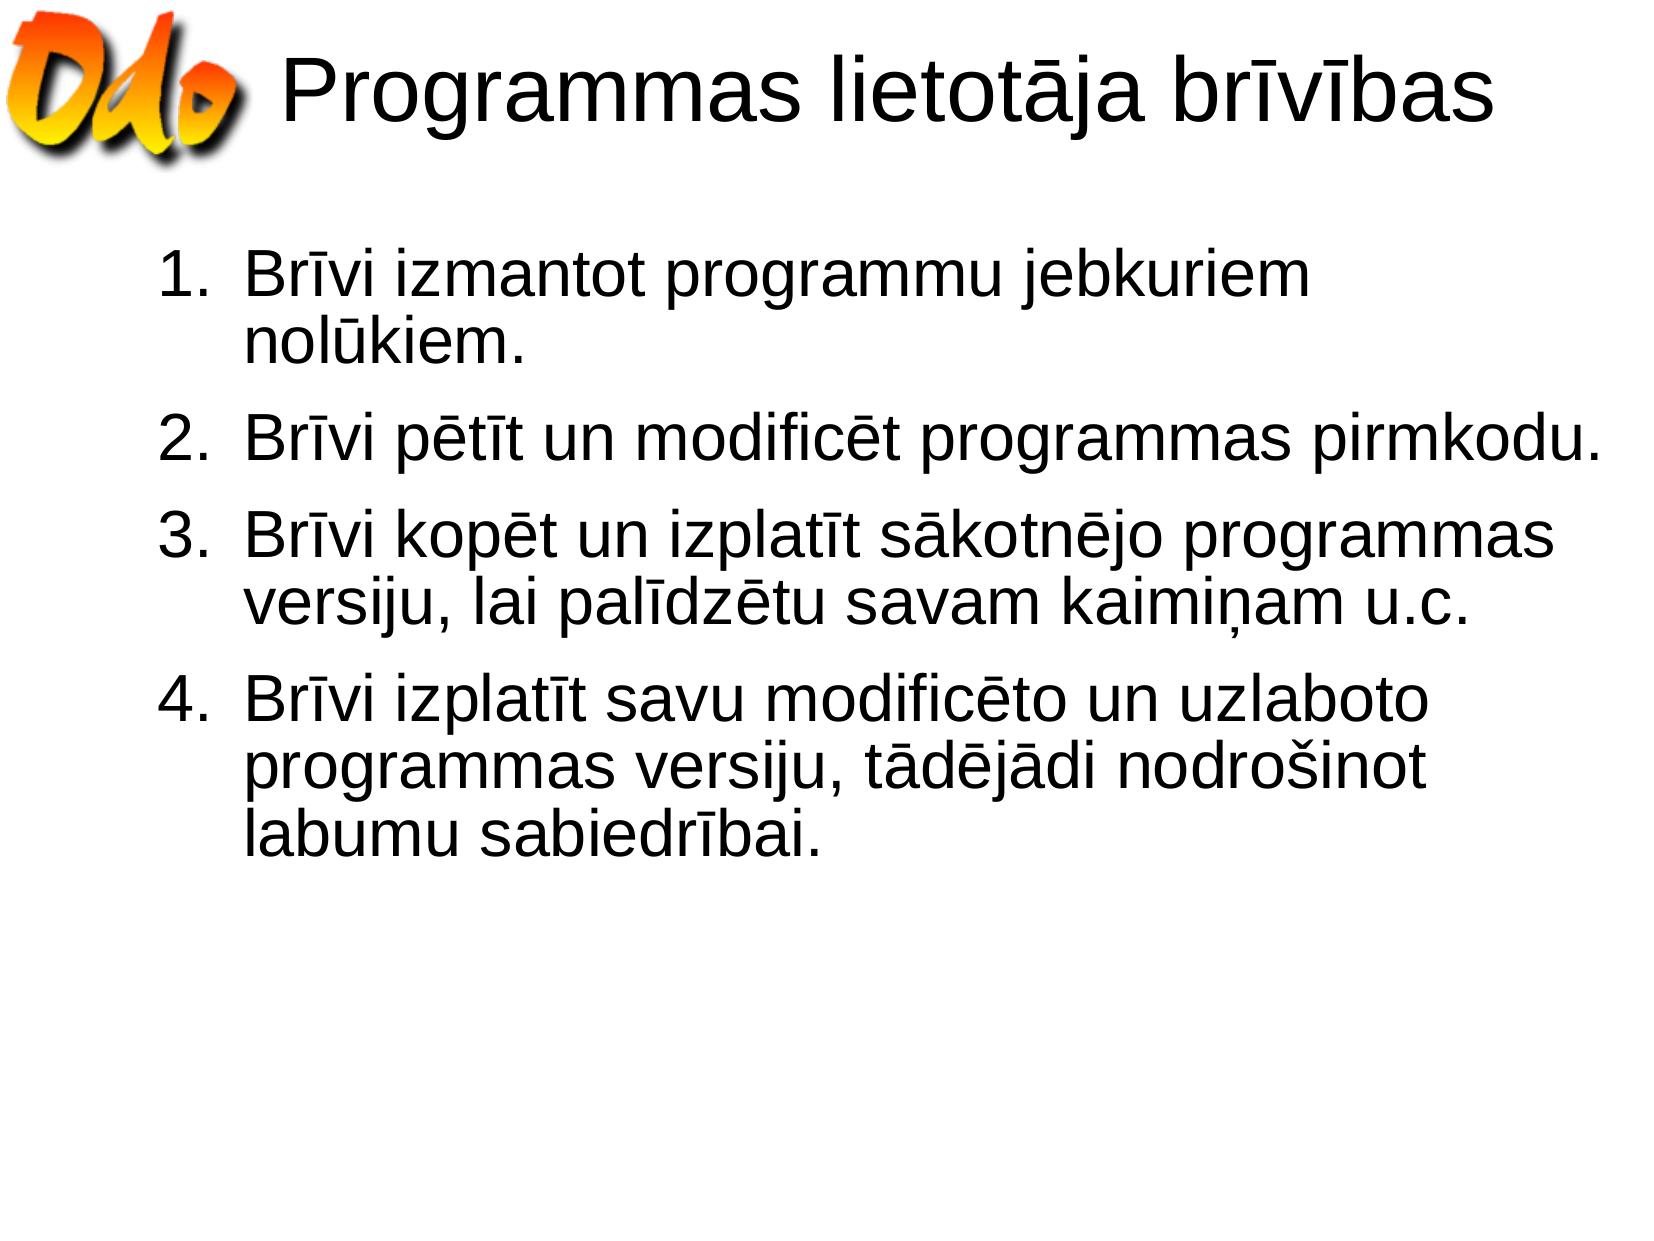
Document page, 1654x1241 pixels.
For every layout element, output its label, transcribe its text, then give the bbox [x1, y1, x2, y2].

picture [5, 6, 263, 178]
list Brīvi izmantot programmu jebkuriem nolūkiem. Brīvi pētīt un modificēt programmas pirmkodu. Brīvi kopēt un izplatīt sākotnējo programmas versiju, lai palīdzētu savam kaimiņam u.c. Brīvi izplatīt savu modificēto un uzlaboto programmas versiju, tādējādi nodrošinot labumu sabiedrībai. [122, 237, 1609, 1109]
title Programmas lietotāja brīvības [188, 41, 1589, 144]
